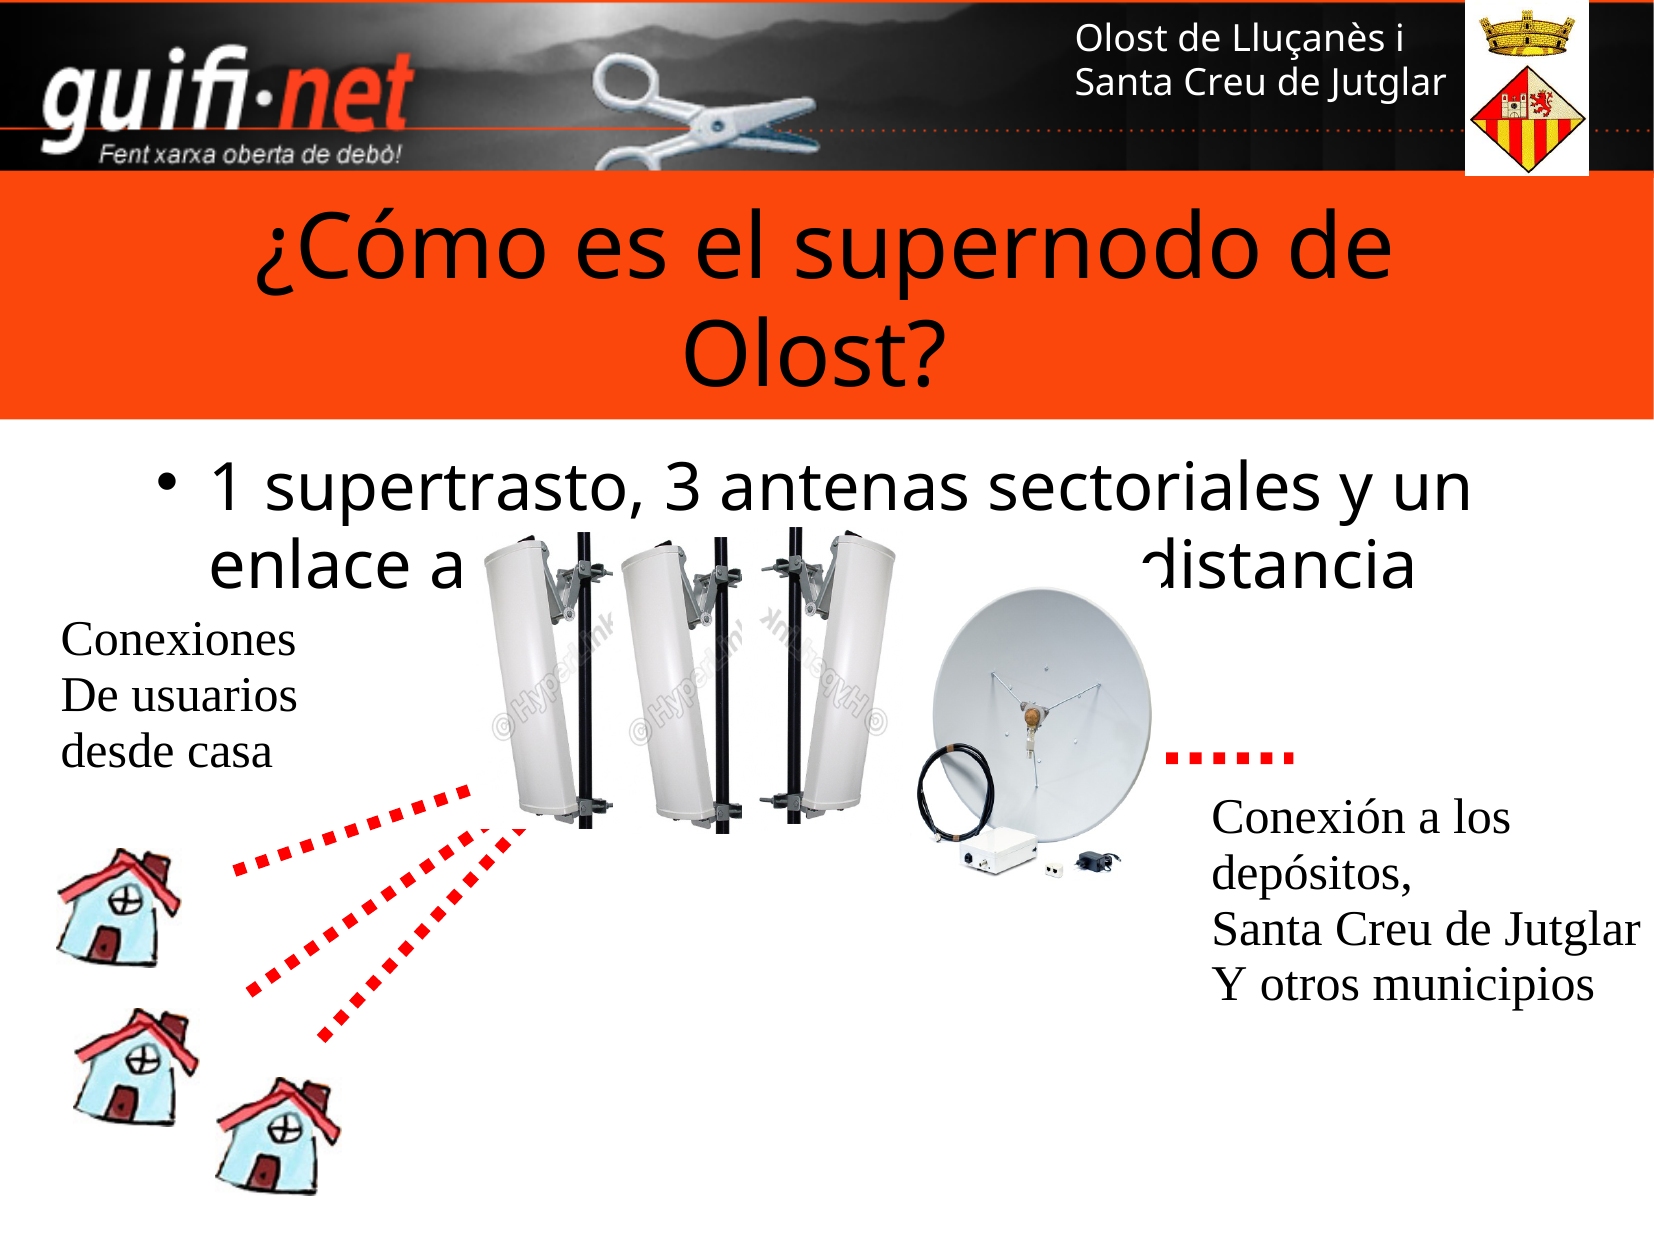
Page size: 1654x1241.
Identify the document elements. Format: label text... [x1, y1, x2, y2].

text_box Conexión a los depósitos, Santa Creu de Jutglar Y otros municipios [1211, 785, 1654, 1028]
title ¿Cómo es el supernodo de Olost? [119, 189, 1532, 408]
text_box Conexiones De usuarios desde casa [60, 607, 300, 790]
picture [56, 848, 182, 968]
picture [476, 527, 903, 834]
picture [0, 0, 1654, 176]
picture [73, 1008, 200, 1127]
list 1 supertrasto, 3 antenas sectoriales y un enlace a distancia [138, 445, 1551, 1172]
picture [215, 1077, 342, 1196]
picture [910, 563, 1161, 886]
